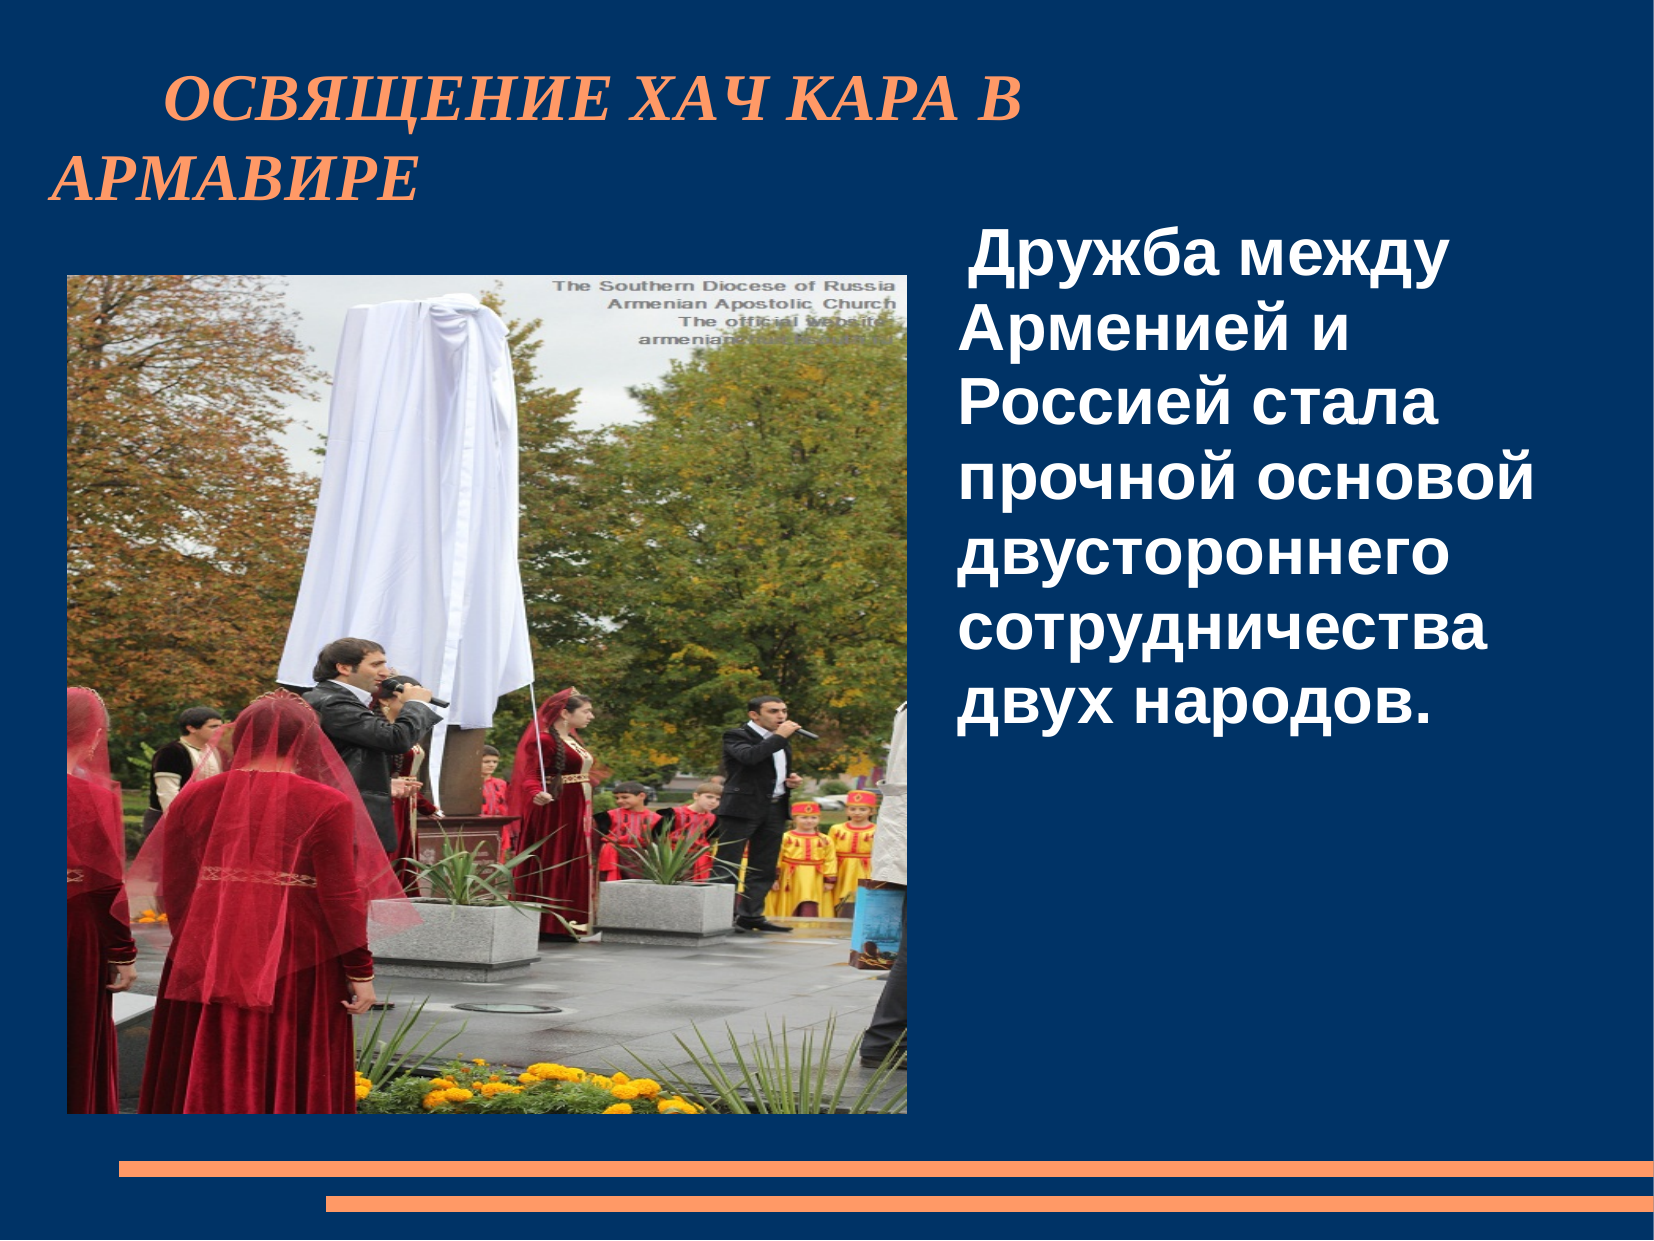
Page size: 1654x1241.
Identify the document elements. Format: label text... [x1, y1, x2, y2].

picture [67, 275, 907, 1114]
title ОСВЯЩЕНИЕ ХАЧ КАРА В АРМАВИРЕ [51, 29, 1111, 237]
text_box Дружба между Арменией и Россией стала прочной основой двустороннего сотрудничества двух народов. [943, 207, 1640, 1117]
